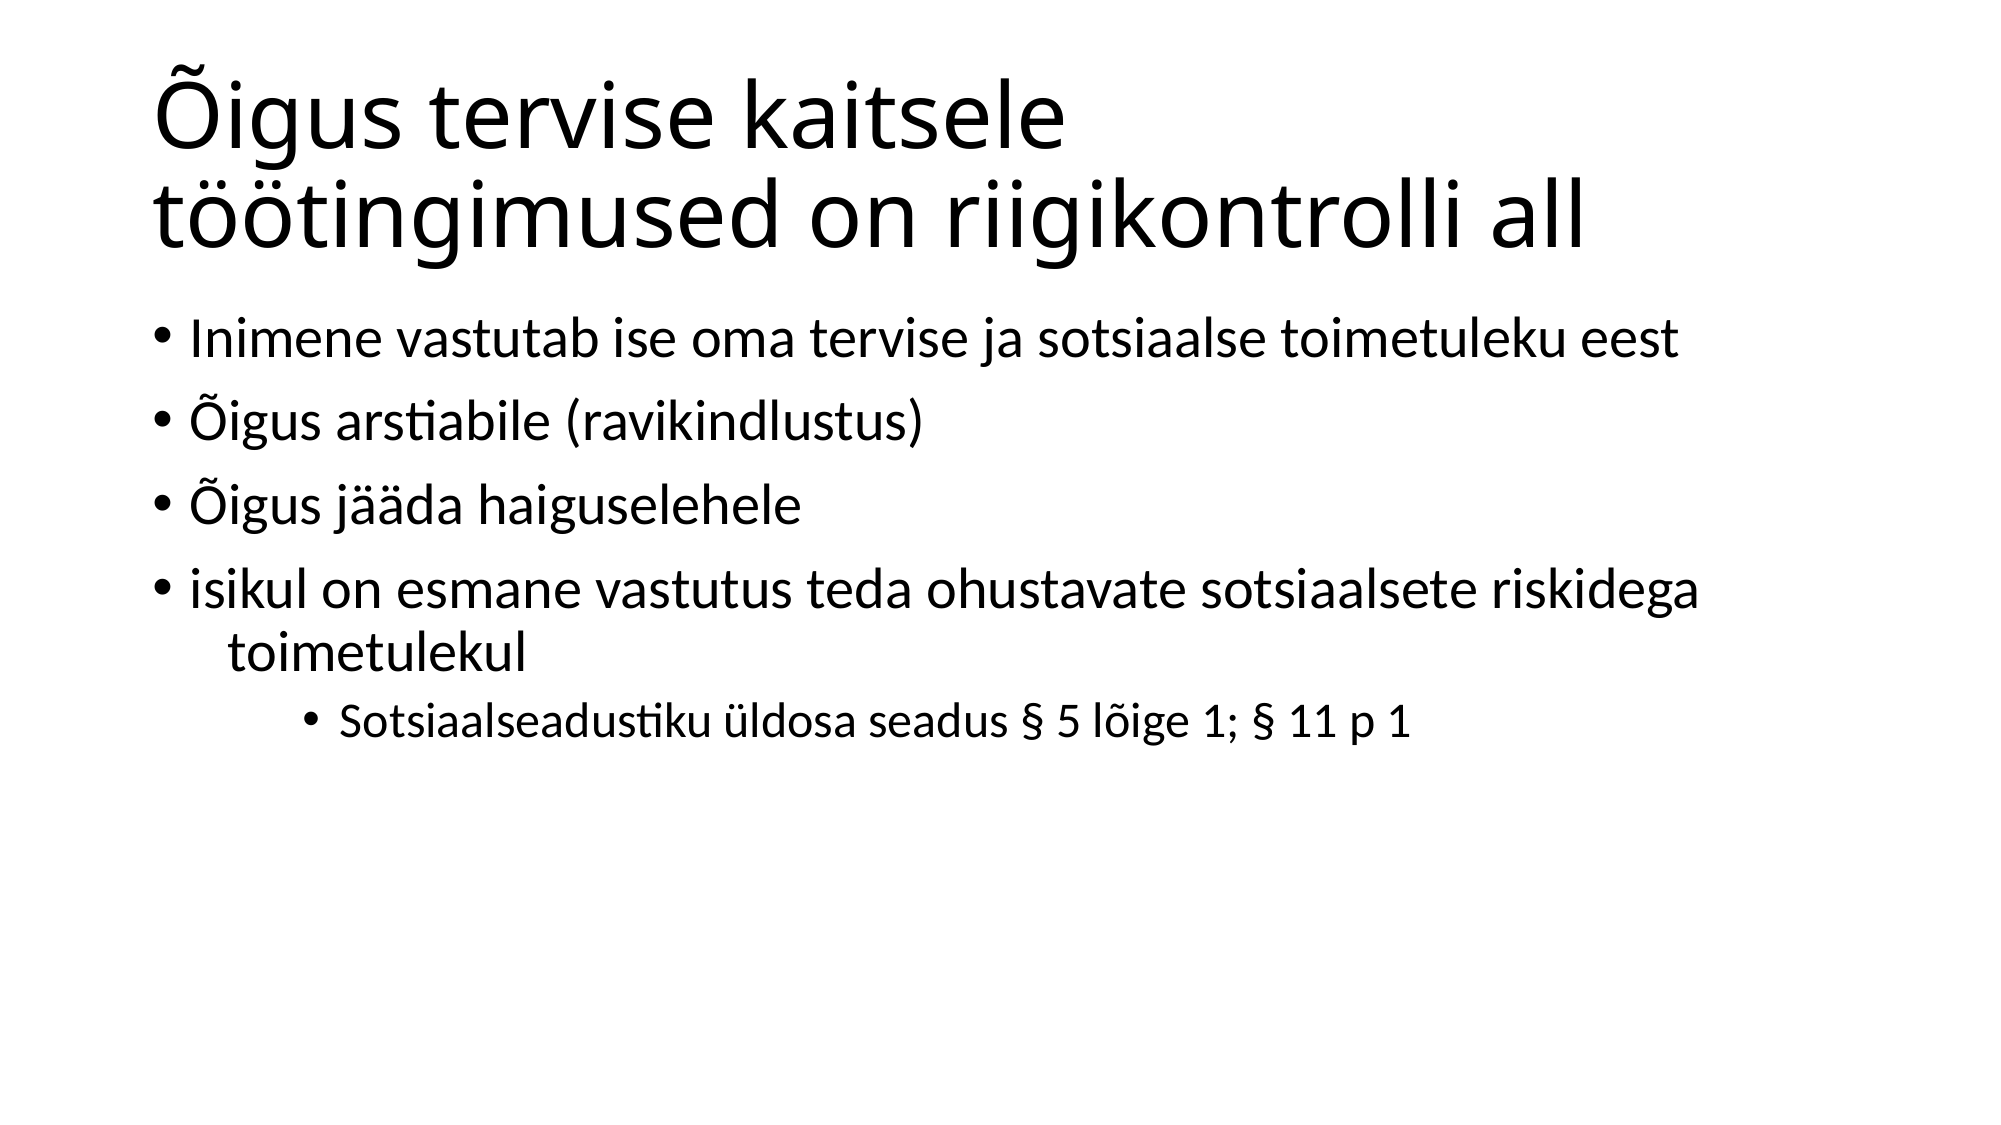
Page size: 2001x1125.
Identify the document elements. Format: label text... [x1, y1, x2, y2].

title Õigus tervise kaitsele töötingimused on riigikontrolli all [137, 59, 1863, 278]
list Inimene vastutab ise oma tervise ja sotsiaalse toimetuleku eest Õigus arstiabile (ravikindlustus) Õigus jääda haiguselehele isikul on esmane vastutus teda ohustavate sotsiaalsete riskidega toimetulekul Sotsiaalseadustiku üldosa seadus § 5 lõige 1; § 11 p 1 [137, 299, 1863, 1014]
